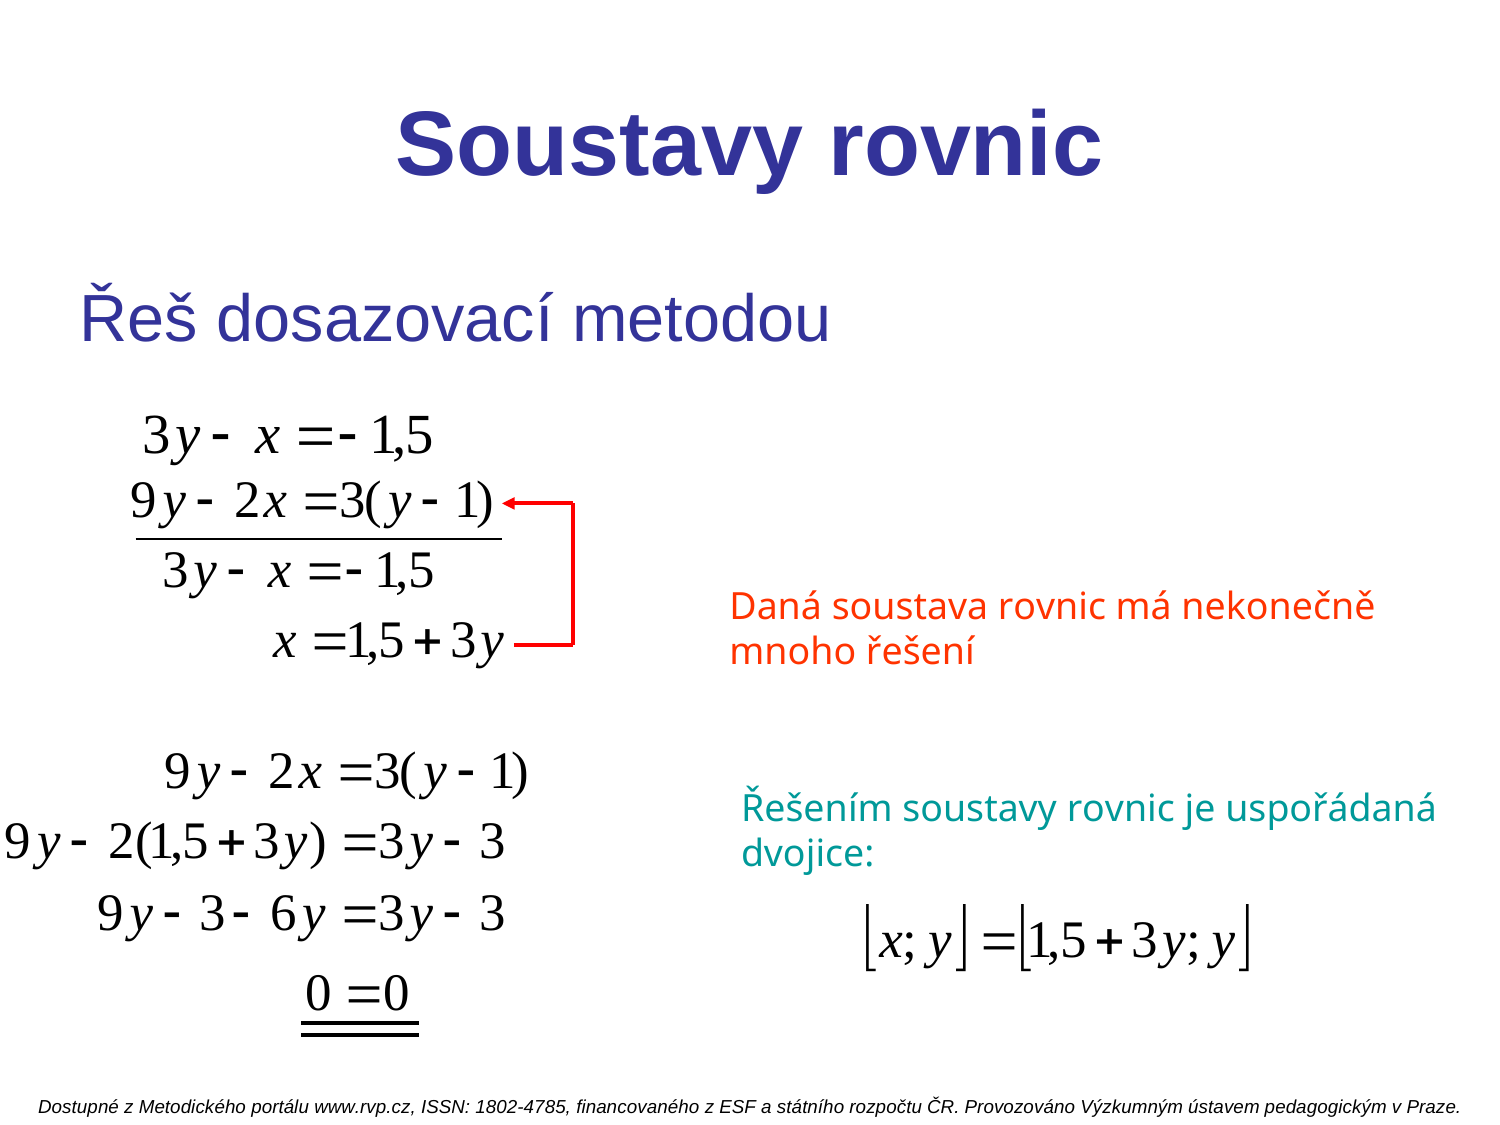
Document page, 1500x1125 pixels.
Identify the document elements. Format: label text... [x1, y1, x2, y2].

chart [297, 961, 418, 1024]
title Soustavy rovnic [75, 45, 1426, 233]
chart [91, 882, 514, 953]
text_box Dostupné z Metodického portálu www.rvp.cz, ISSN: 1802-4785, financovaného z ESF a státního rozpočtu ČR. Provozováno Výzkumným ústavem pedagogickým v Praze. [23, 1087, 1476, 1125]
chart [123, 389, 514, 680]
text_box Řeš dosazovací metodou [64, 267, 1117, 363]
chart [0, 740, 538, 881]
chart [856, 904, 1259, 980]
text_box Řešením soustavy rovnic je uspořádaná dvojice: [726, 776, 1500, 882]
text_box [135, 315, 443, 389]
text_box Daná soustava rovnic má nekonečně mnoho řešení [714, 574, 1459, 680]
